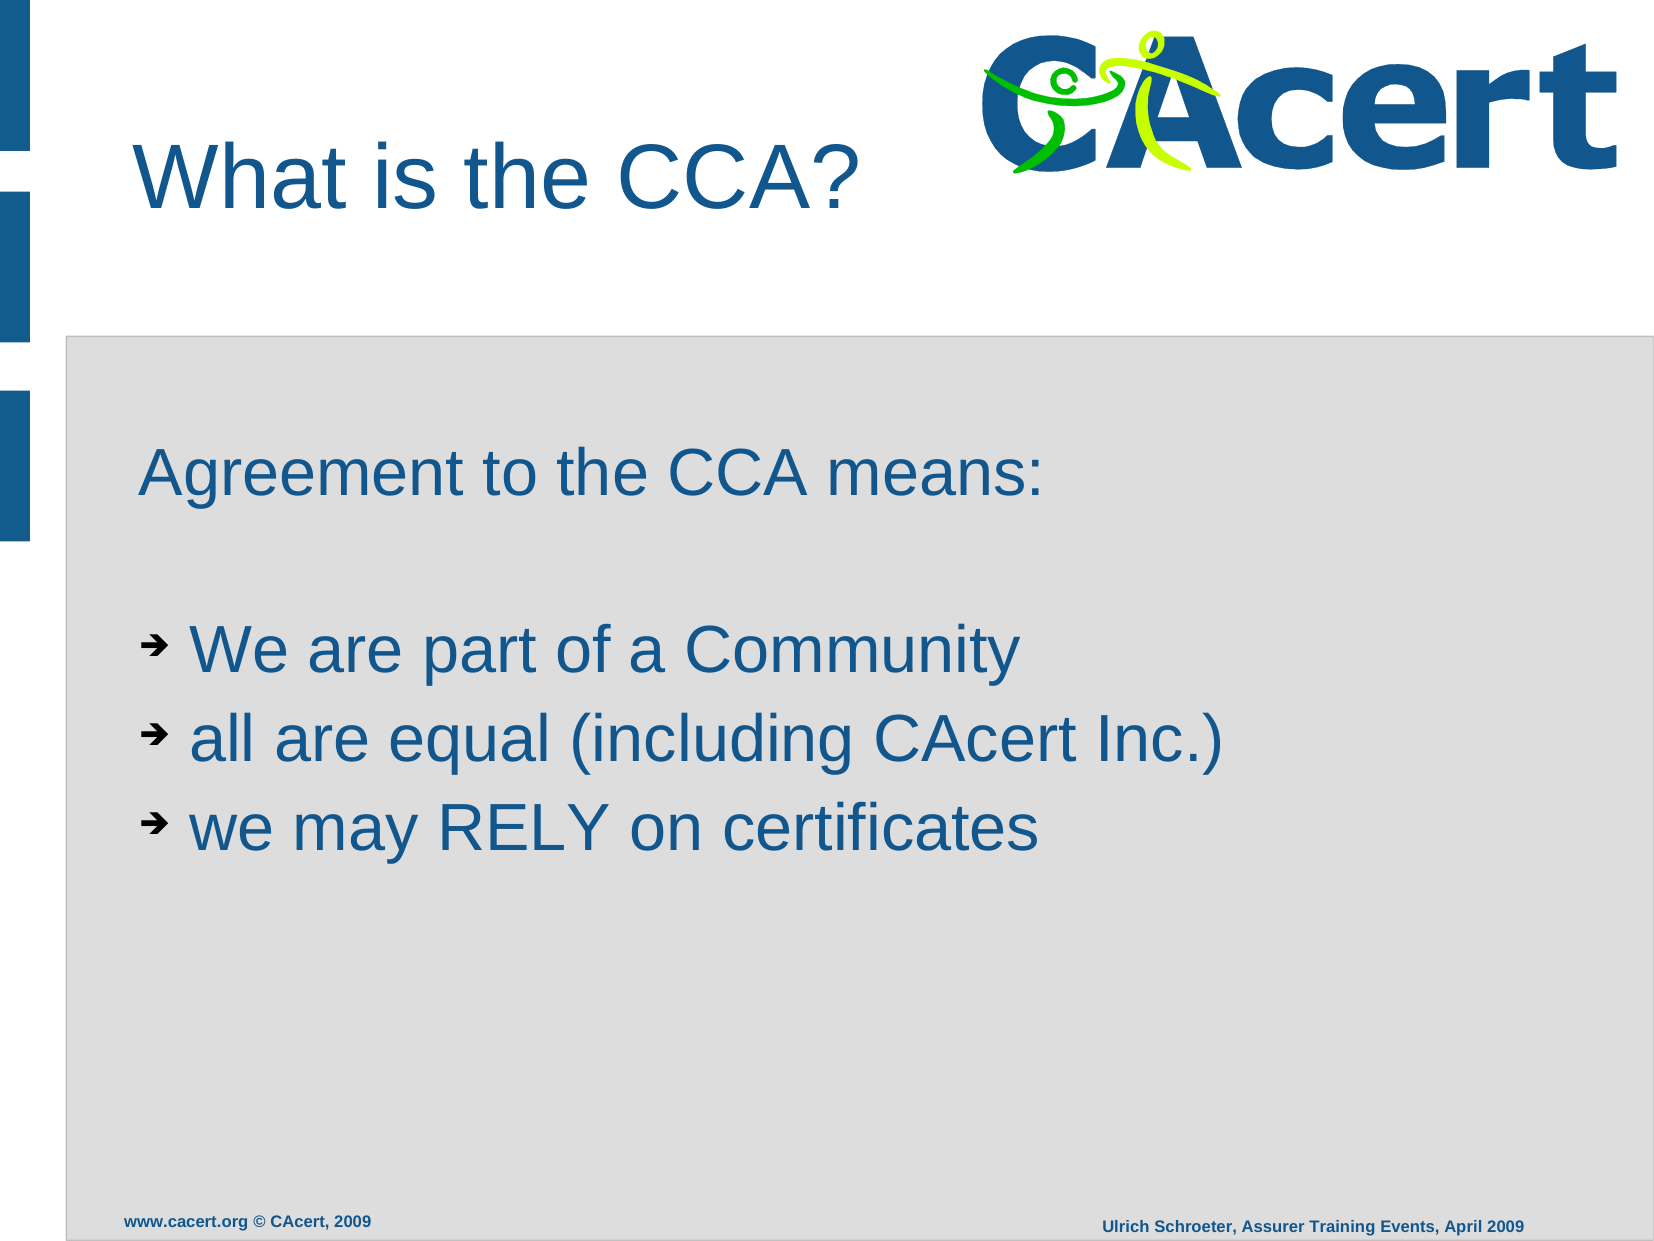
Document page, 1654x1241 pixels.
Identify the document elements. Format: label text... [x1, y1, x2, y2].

text_box What is the CCA? [118, 118, 878, 236]
text_box Agreement to the CCA means: We are part of a Community all are equal (including CAcert Inc.) we may RELY on certificates [124, 413, 1603, 873]
